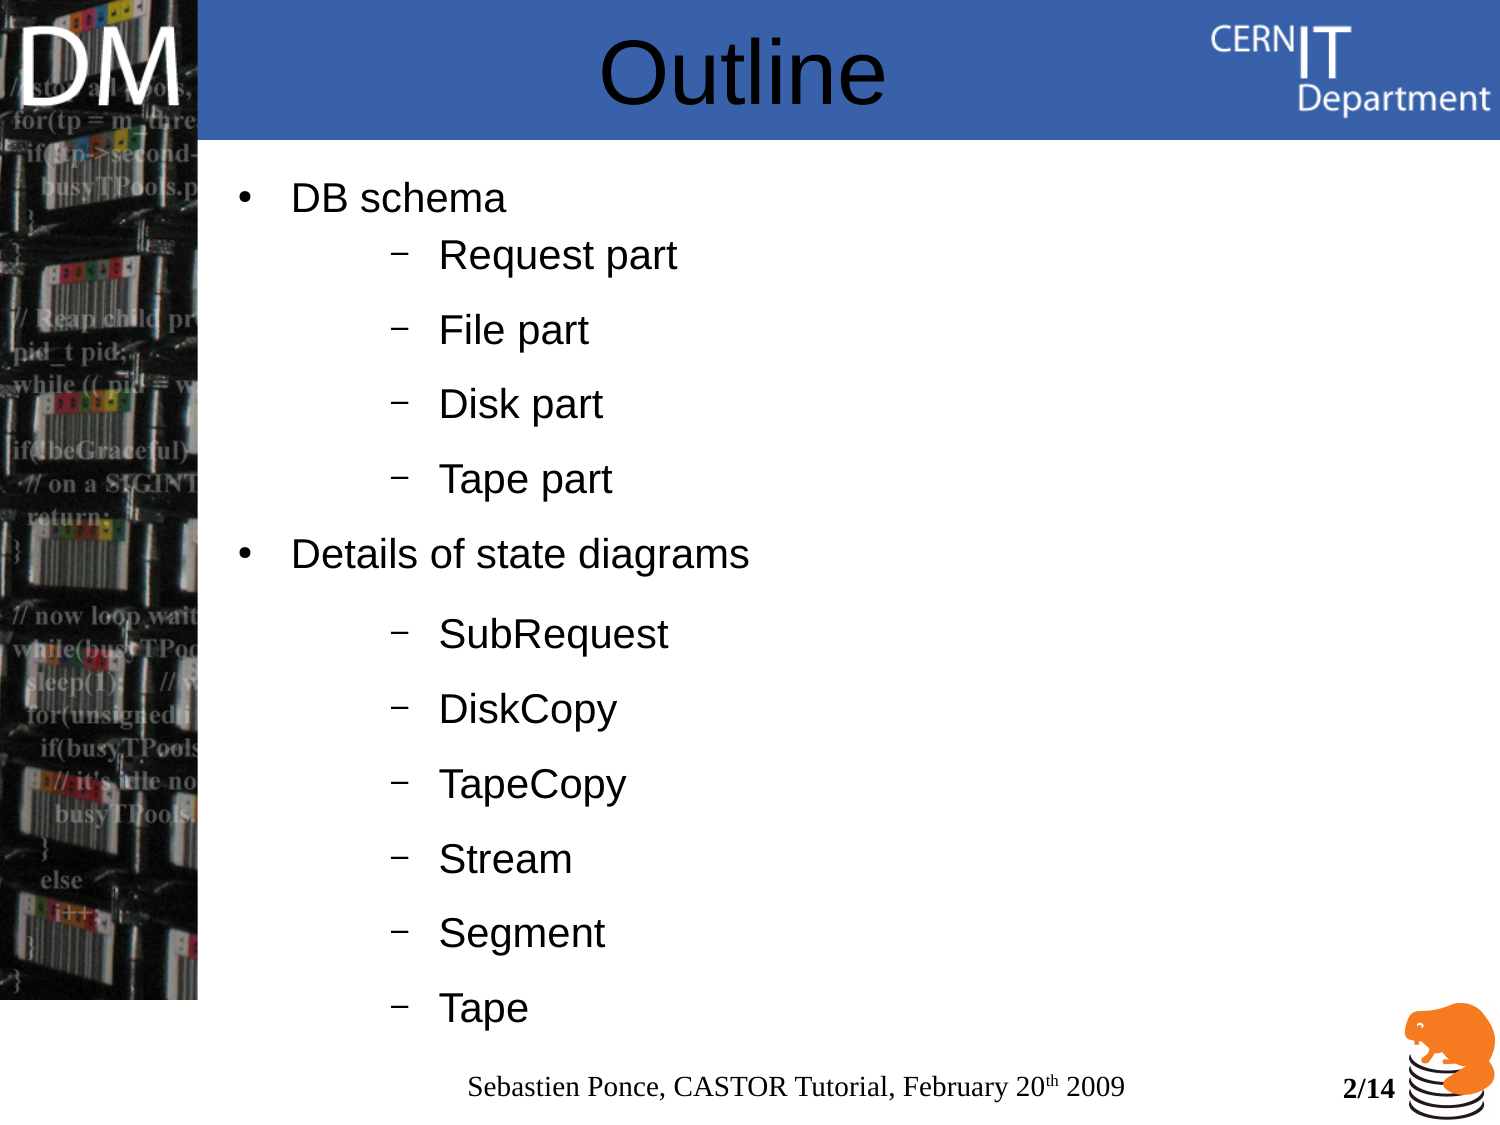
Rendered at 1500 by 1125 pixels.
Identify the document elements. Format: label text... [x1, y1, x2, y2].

picture [198, 0, 1500, 140]
picture [1404, 1003, 1495, 1120]
list DB schema Request part File part Disk part Tape part Details of state diagrams SubRequest DiskCopy TapeCopy Stream Segment Tape [187, 162, 1476, 1063]
title Outline [162, 8, 1325, 138]
